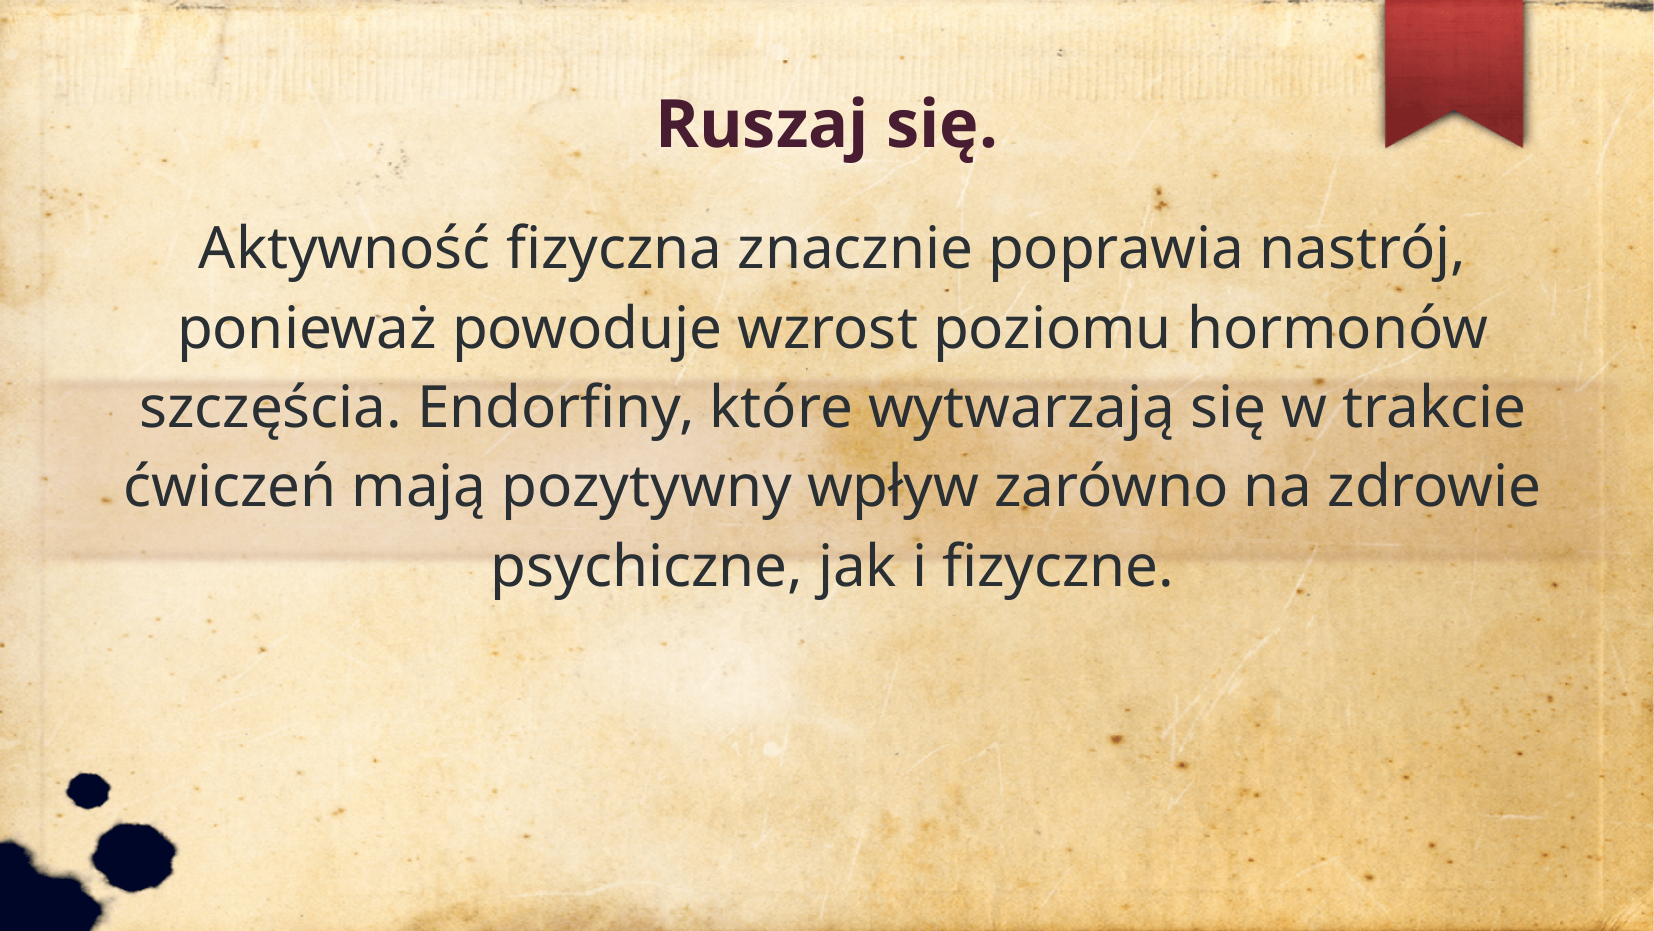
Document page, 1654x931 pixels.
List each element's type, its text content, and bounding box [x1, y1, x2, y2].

list Aktywność fizyczna znacznie poprawia nastrój, ponieważ powoduje wzrost poziomu hormonów szczęścia. Endorfiny, które wytwarzają się w trakcie ćwiczeń mają pozytywny wpływ zarówno na zdrowie psychiczne, jak i fizyczne. [88, 206, 1577, 747]
picture [0, 0, 1654, 931]
title Ruszaj się. [82, 37, 1571, 193]
